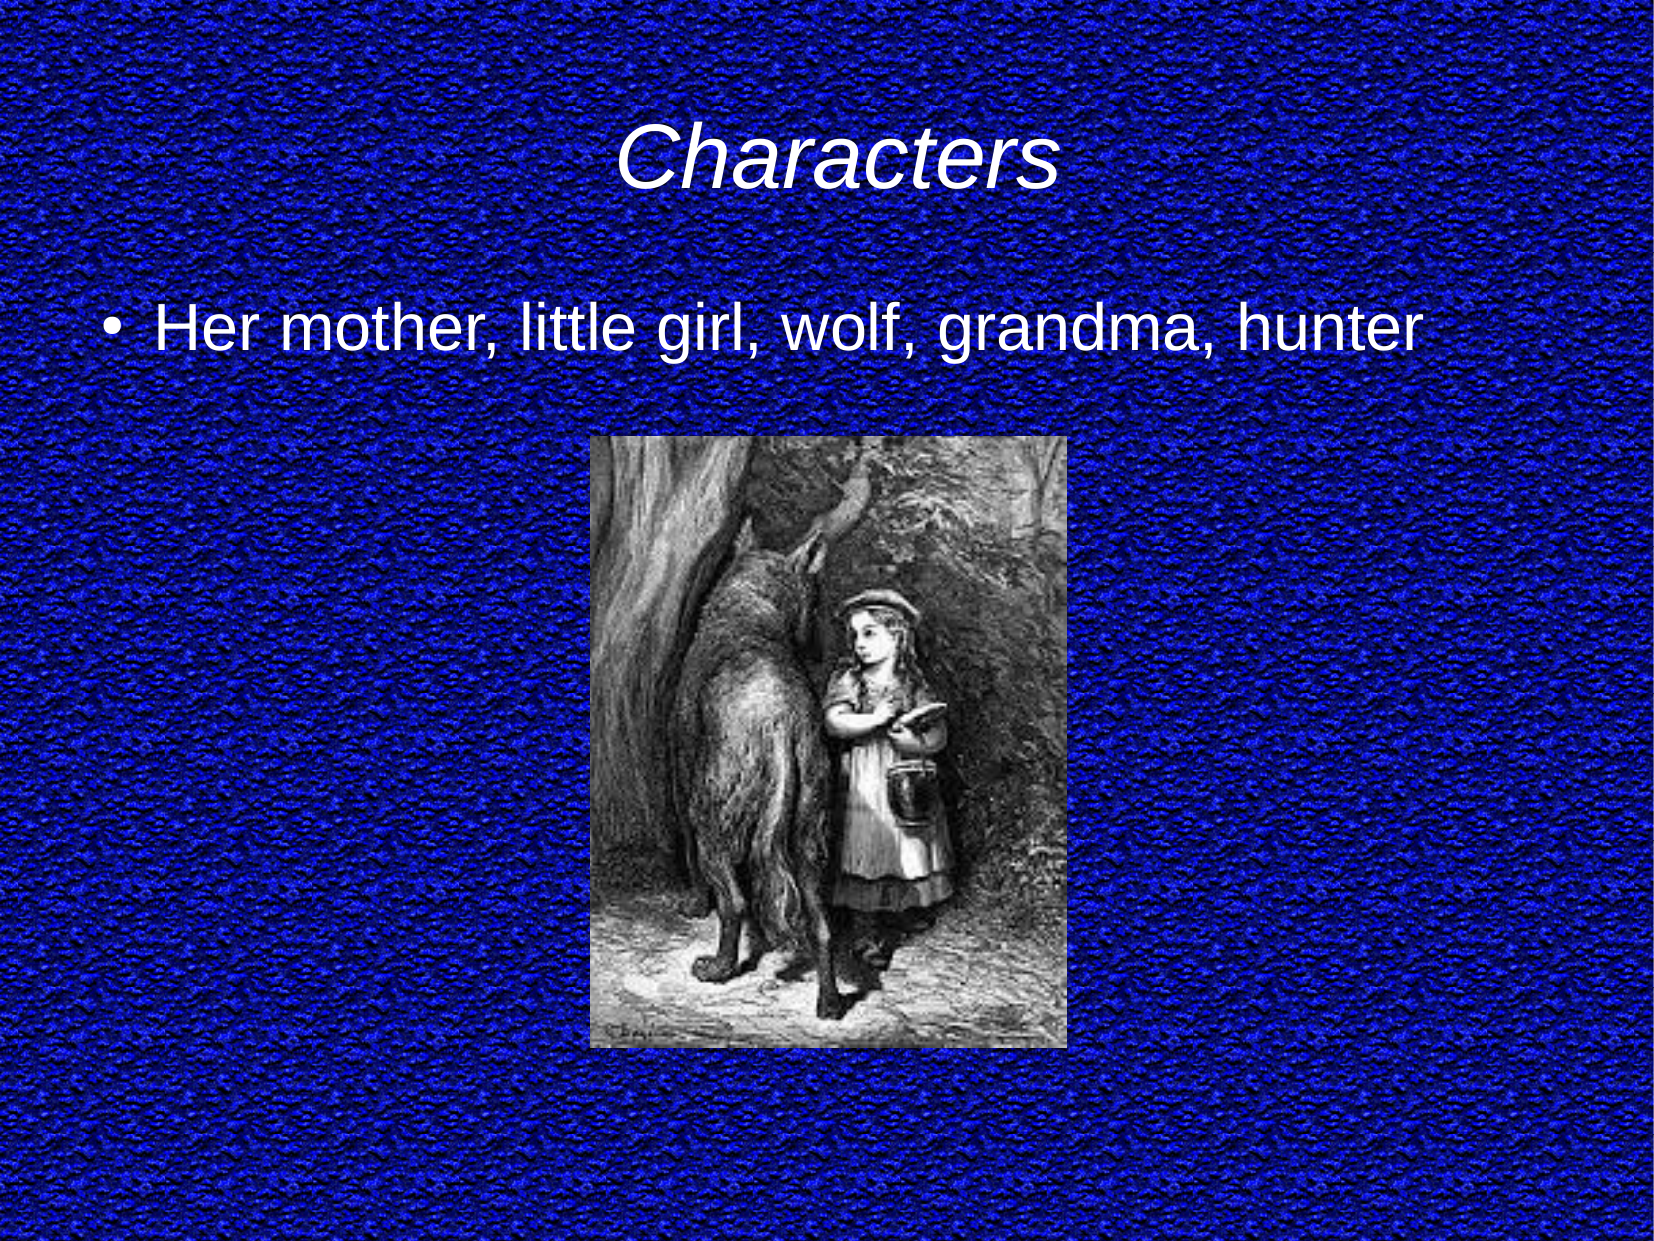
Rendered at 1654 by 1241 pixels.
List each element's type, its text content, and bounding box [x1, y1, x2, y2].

picture [0, 0, 1654, 1241]
title Characters [94, 52, 1583, 260]
list Her mother, little girl, wolf, grandma, hunter [82, 290, 1571, 1010]
